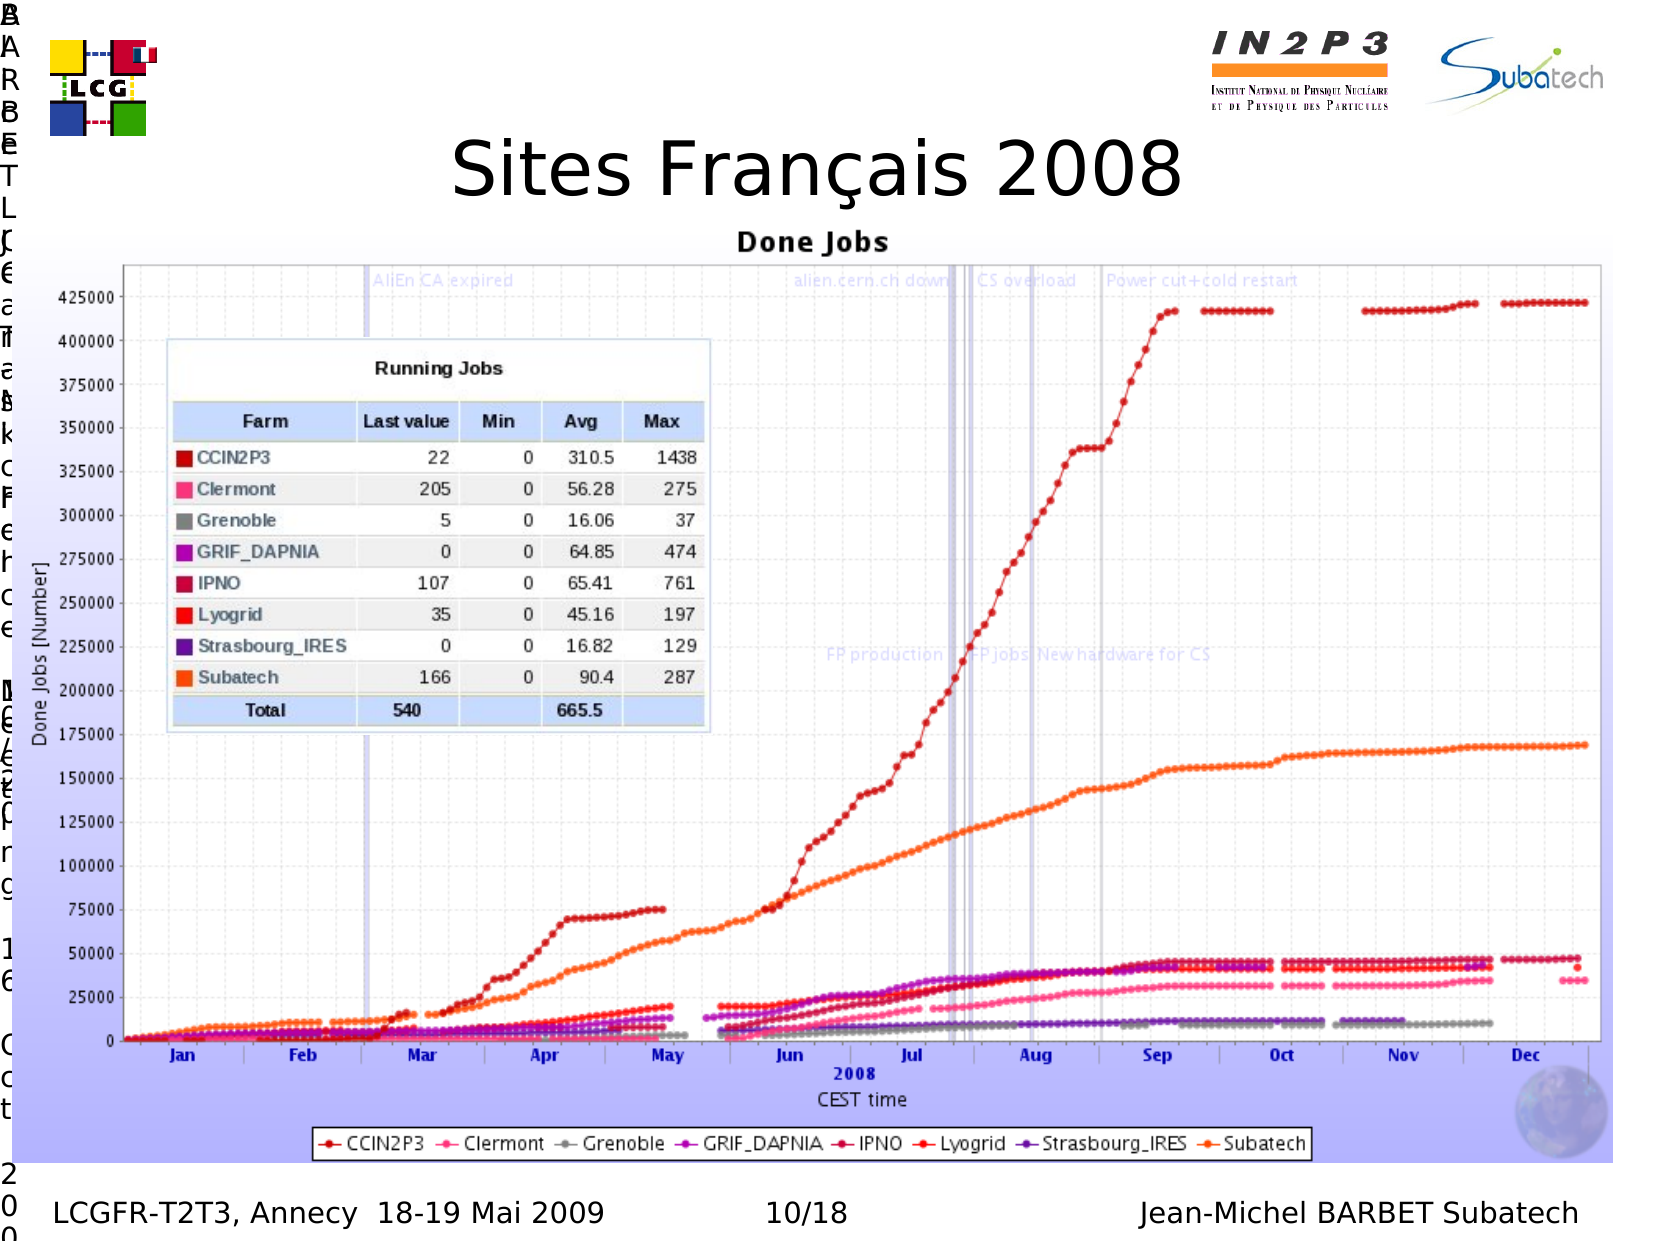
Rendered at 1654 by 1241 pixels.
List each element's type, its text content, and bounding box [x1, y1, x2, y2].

picture [1210, 21, 1388, 75]
picture [12, 224, 1613, 1163]
picture [1425, 37, 1603, 116]
picture [50, 40, 159, 136]
title Sites Français 2008 [112, 75, 1525, 224]
